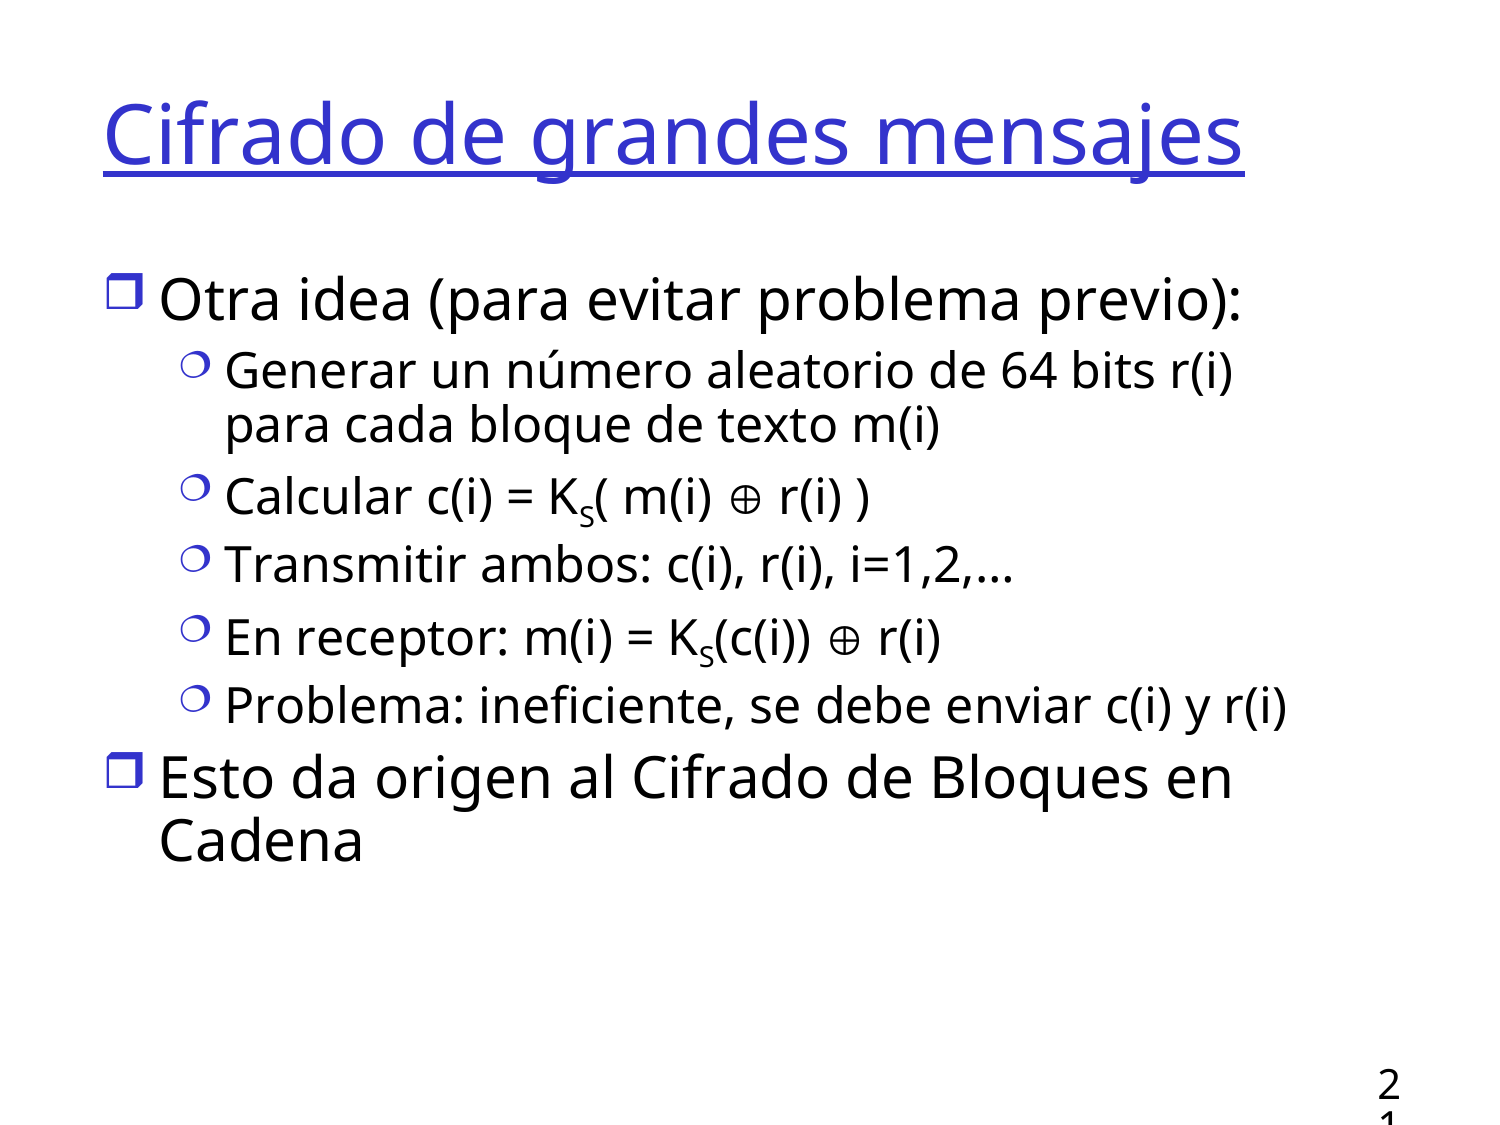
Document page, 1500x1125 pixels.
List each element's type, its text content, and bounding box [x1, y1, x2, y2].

list Otra idea (para evitar problema previo): Generar un número aleatorio de 64 bits r(i) para cada bloque de texto m(i) Calcular c(i) = KS( m(i)  r(i) ) Transmitir ambos: c(i), r(i), i=1,2,… En receptor: m(i) = KS(c(i))  r(i) Problema: ineficiente, se debe enviar c(i) y r(i) Esto da origen al Cifrado de Bloques en Cadena [87, 262, 1363, 1026]
title Cifrado de grandes mensajes [87, 37, 1363, 225]
